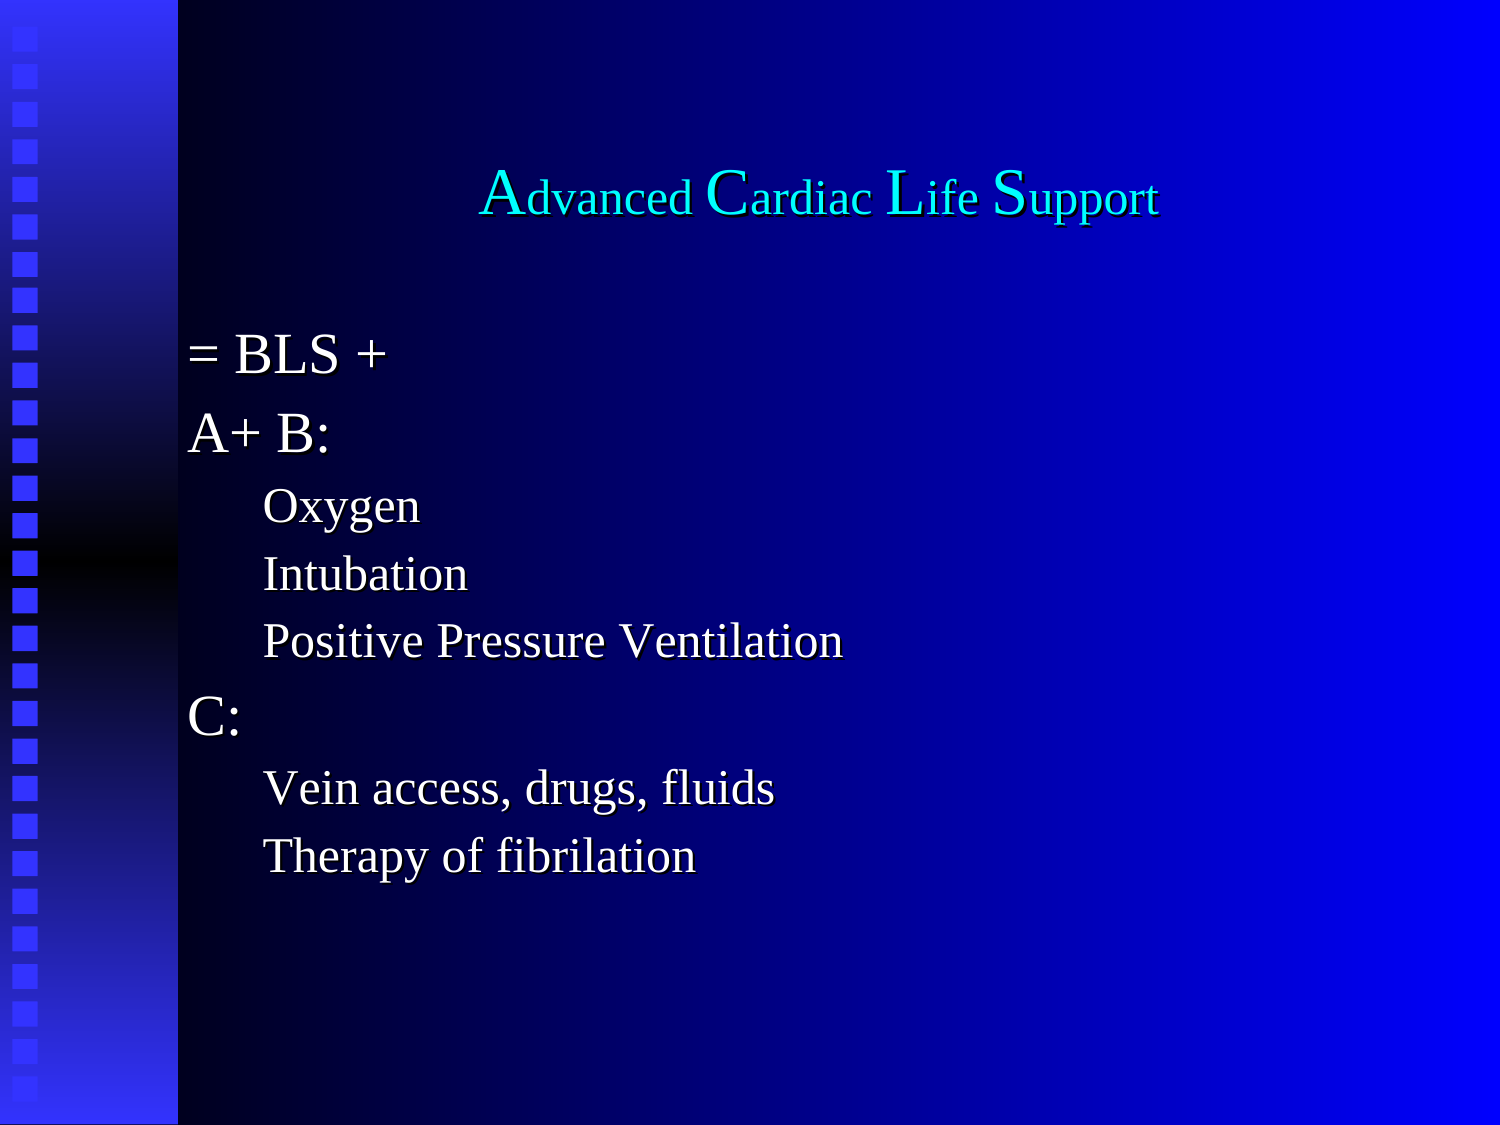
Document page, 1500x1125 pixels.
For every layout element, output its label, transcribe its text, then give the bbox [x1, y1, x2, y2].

list = BLS + A+ B: Oxygen Intubation Positive Pressure Ventilation C: Vein access, drugs, fluids Therapy of fibrilation [187, 324, 1463, 1117]
title Advanced Cardiac Life Support [187, 99, 1463, 288]
